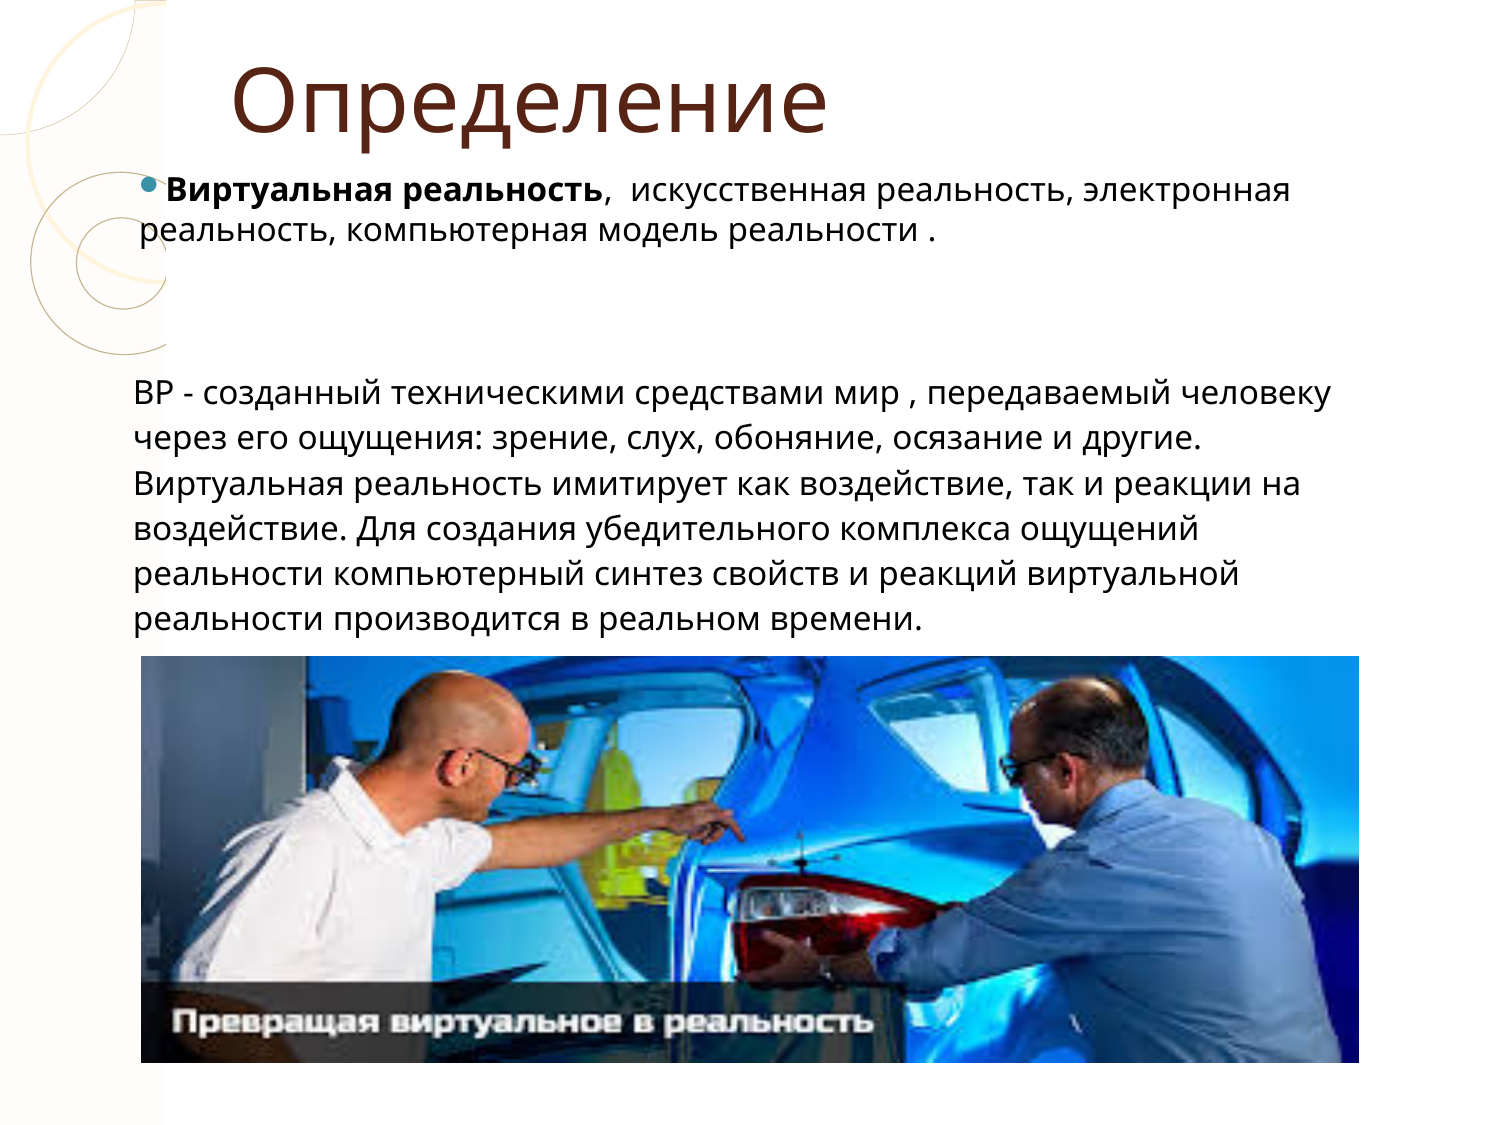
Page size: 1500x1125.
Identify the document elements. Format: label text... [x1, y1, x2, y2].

list Виртуальная реальность, искусственная реальность, электронная реальность, компьютерная модель реальности . [123, 160, 1366, 276]
text_box ВР - созданный техническими средствами мир , передаваемый человеку через его ощущения: зрение, слух, обоняние, осязание и другие. Виртуальная реальность имитирует как воздействие, так и реакции на воздействие. Для создания убедительного комплекса ощущений реальности компьютерный синтез свойств и реакций виртуальной реальности производится в реальном времени. [118, 361, 1382, 648]
picture [141, 656, 1359, 1063]
title Определение [75, 35, 1329, 138]
